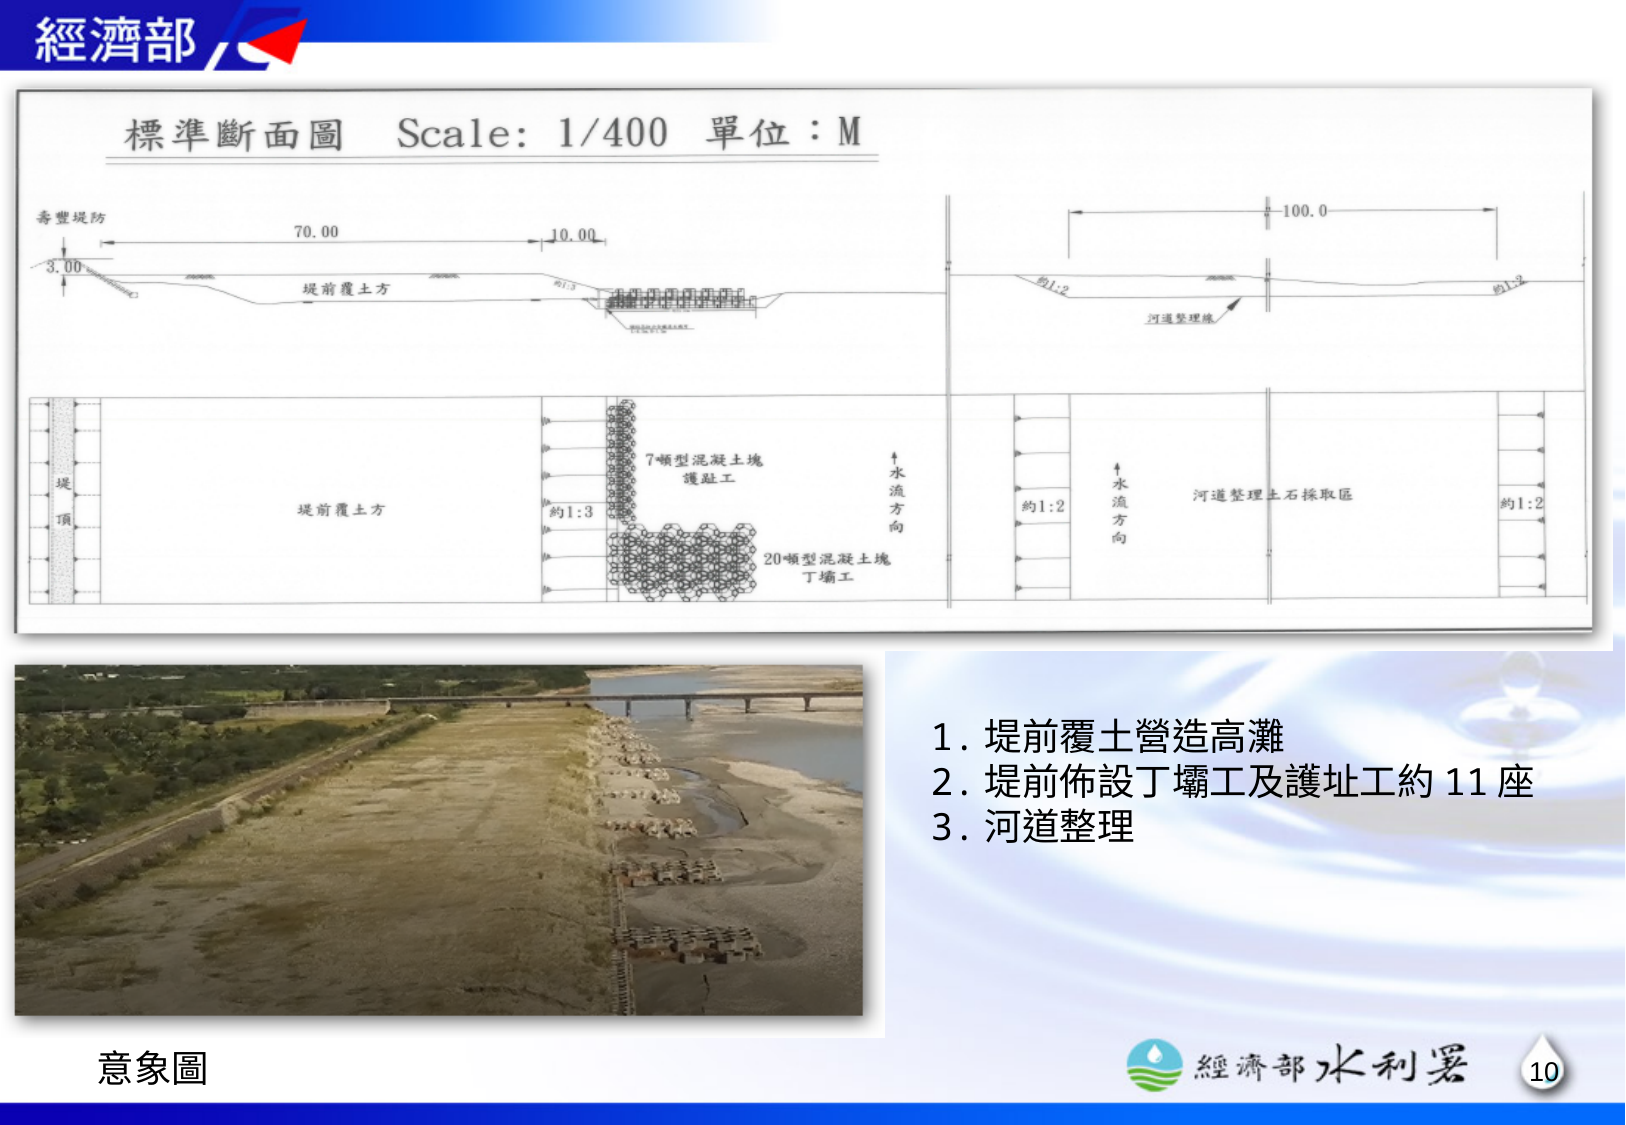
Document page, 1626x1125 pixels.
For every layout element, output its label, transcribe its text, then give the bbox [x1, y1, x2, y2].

picture [0, 0, 1625, 1125]
text_box 1.堤前覆土營造高灘 2.堤前佈設丁壩工及護址工約11座 3.河道整理 [915, 705, 1625, 856]
text_box 意象圖 [82, 1038, 792, 1098]
